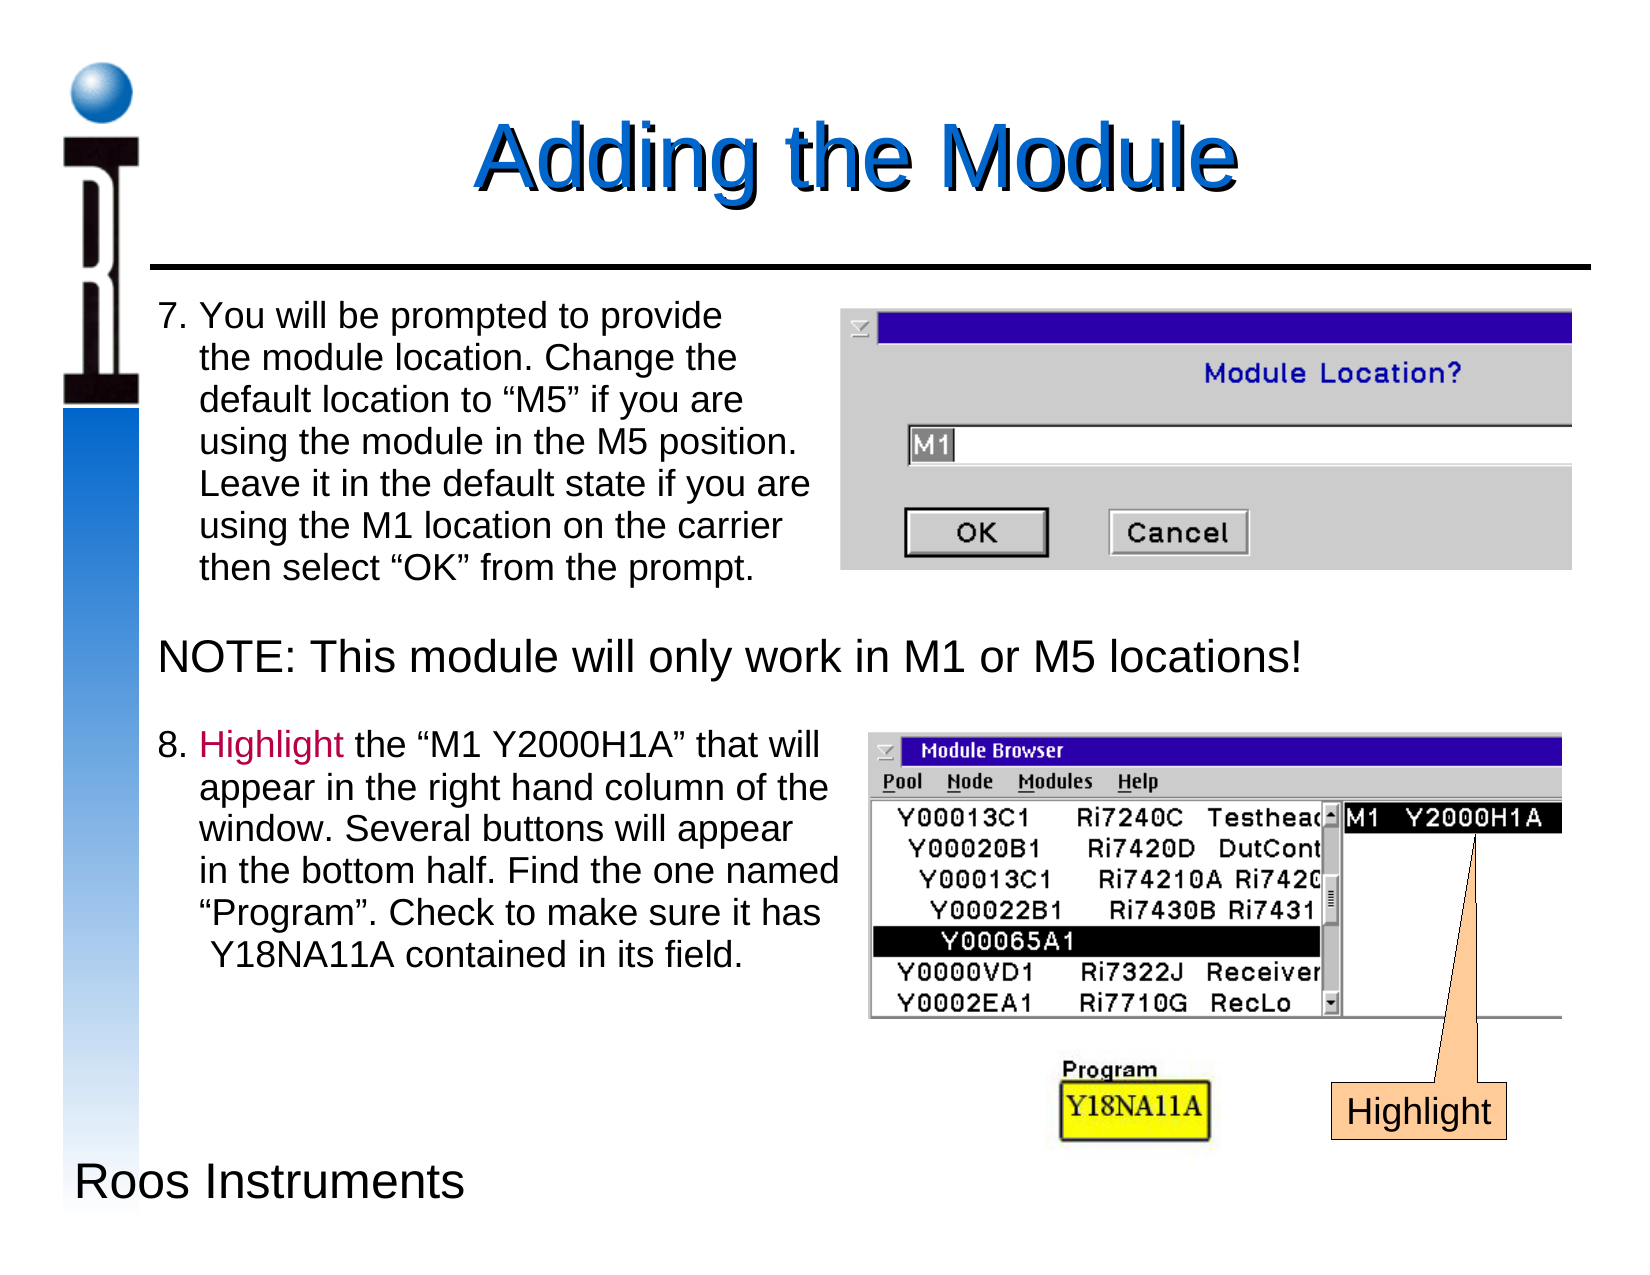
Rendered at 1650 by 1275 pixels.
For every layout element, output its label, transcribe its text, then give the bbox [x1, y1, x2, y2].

picture [1045, 1050, 1229, 1163]
picture [868, 731, 1562, 1019]
text_box 7. You will be prompted to provide the module location. Change the default location to “M5” if you are using the module in the M5 position. Leave it in the default state if you are using the M1 location on the carrier then select “OK” from the prompt. NOTE: This module will only work in M1 or M5 locations! 8. Highlight the “M1 Y2000H1A” that will appear in the right hand column of the window. Several buttons will appear in the bottom half. Find the one named “Program”. Check to make sure it has Y18NA11A contained in its field. [142, 287, 1319, 1231]
picture [59, 59, 144, 411]
title Adding the Module [147, 59, 1591, 253]
text_box Highlight [1331, 834, 1507, 1140]
picture [839, 307, 1572, 570]
